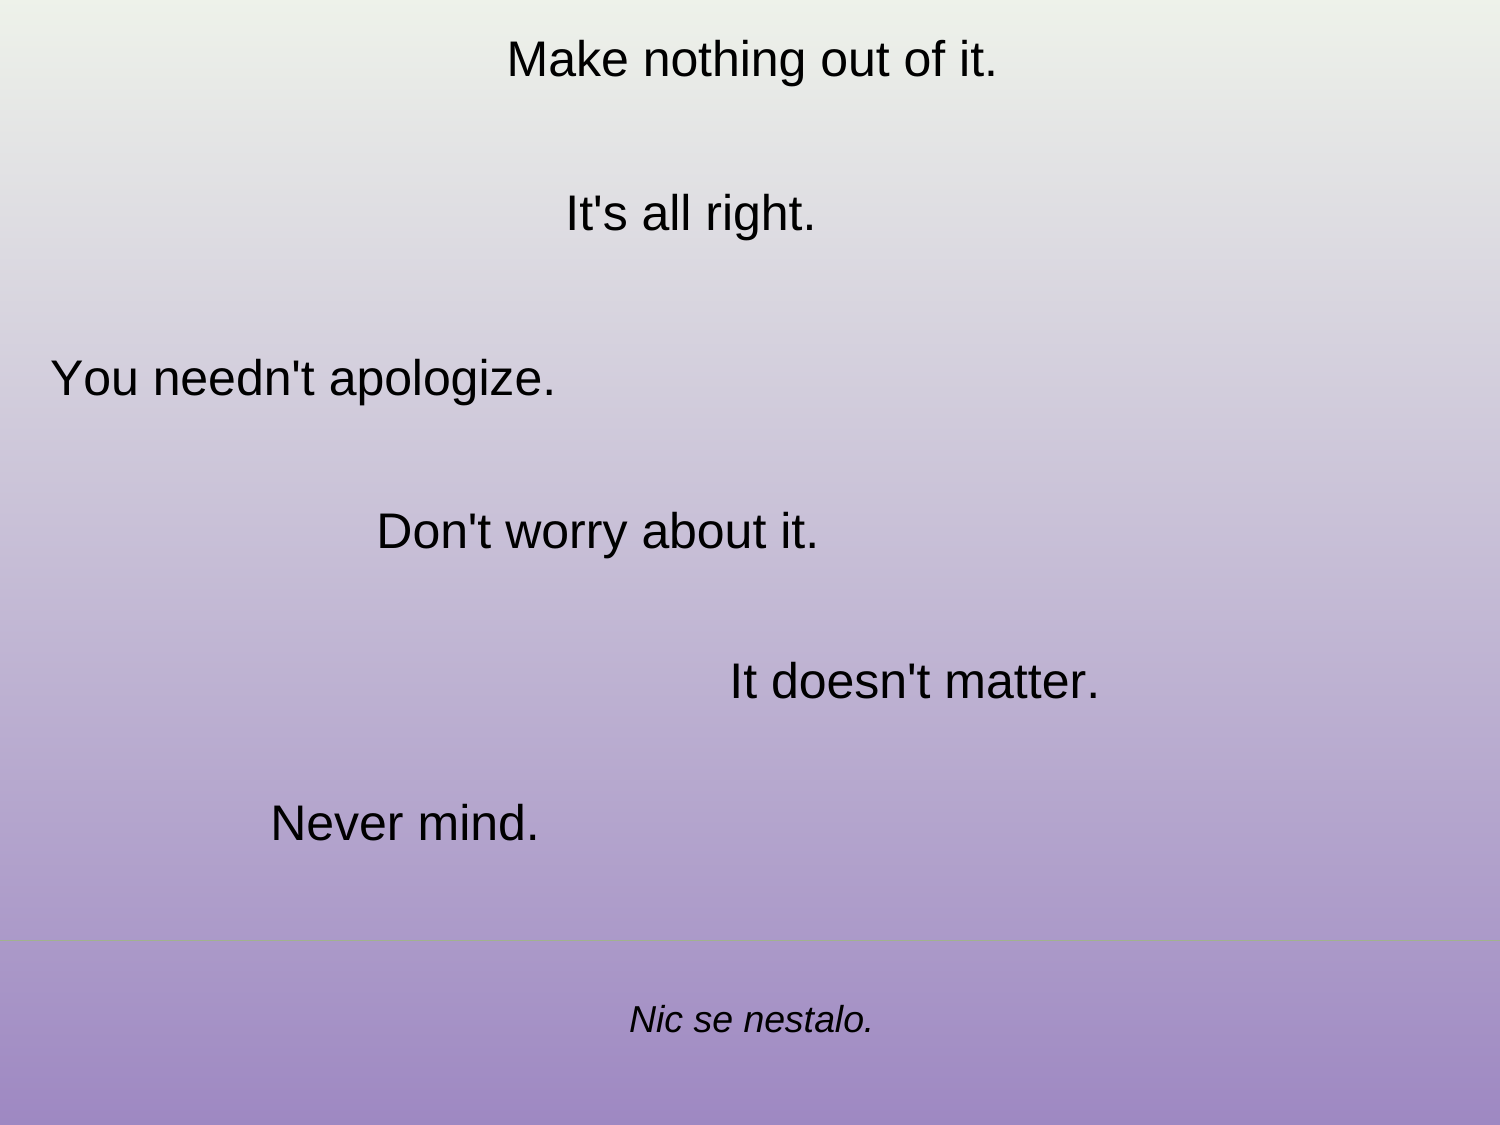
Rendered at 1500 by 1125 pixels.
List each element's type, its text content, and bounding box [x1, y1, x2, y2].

text_box You needn't apologize. [35, 337, 1500, 414]
text_box Never mind. [255, 782, 555, 858]
text_box It doesn't matter. [714, 640, 1500, 716]
text_box Nic se nestalo. [614, 987, 890, 1049]
text_box It's all right. [550, 172, 832, 249]
text_box Make nothing out of it. [5, 18, 1500, 95]
text_box Don't worry about it. [361, 491, 835, 567]
